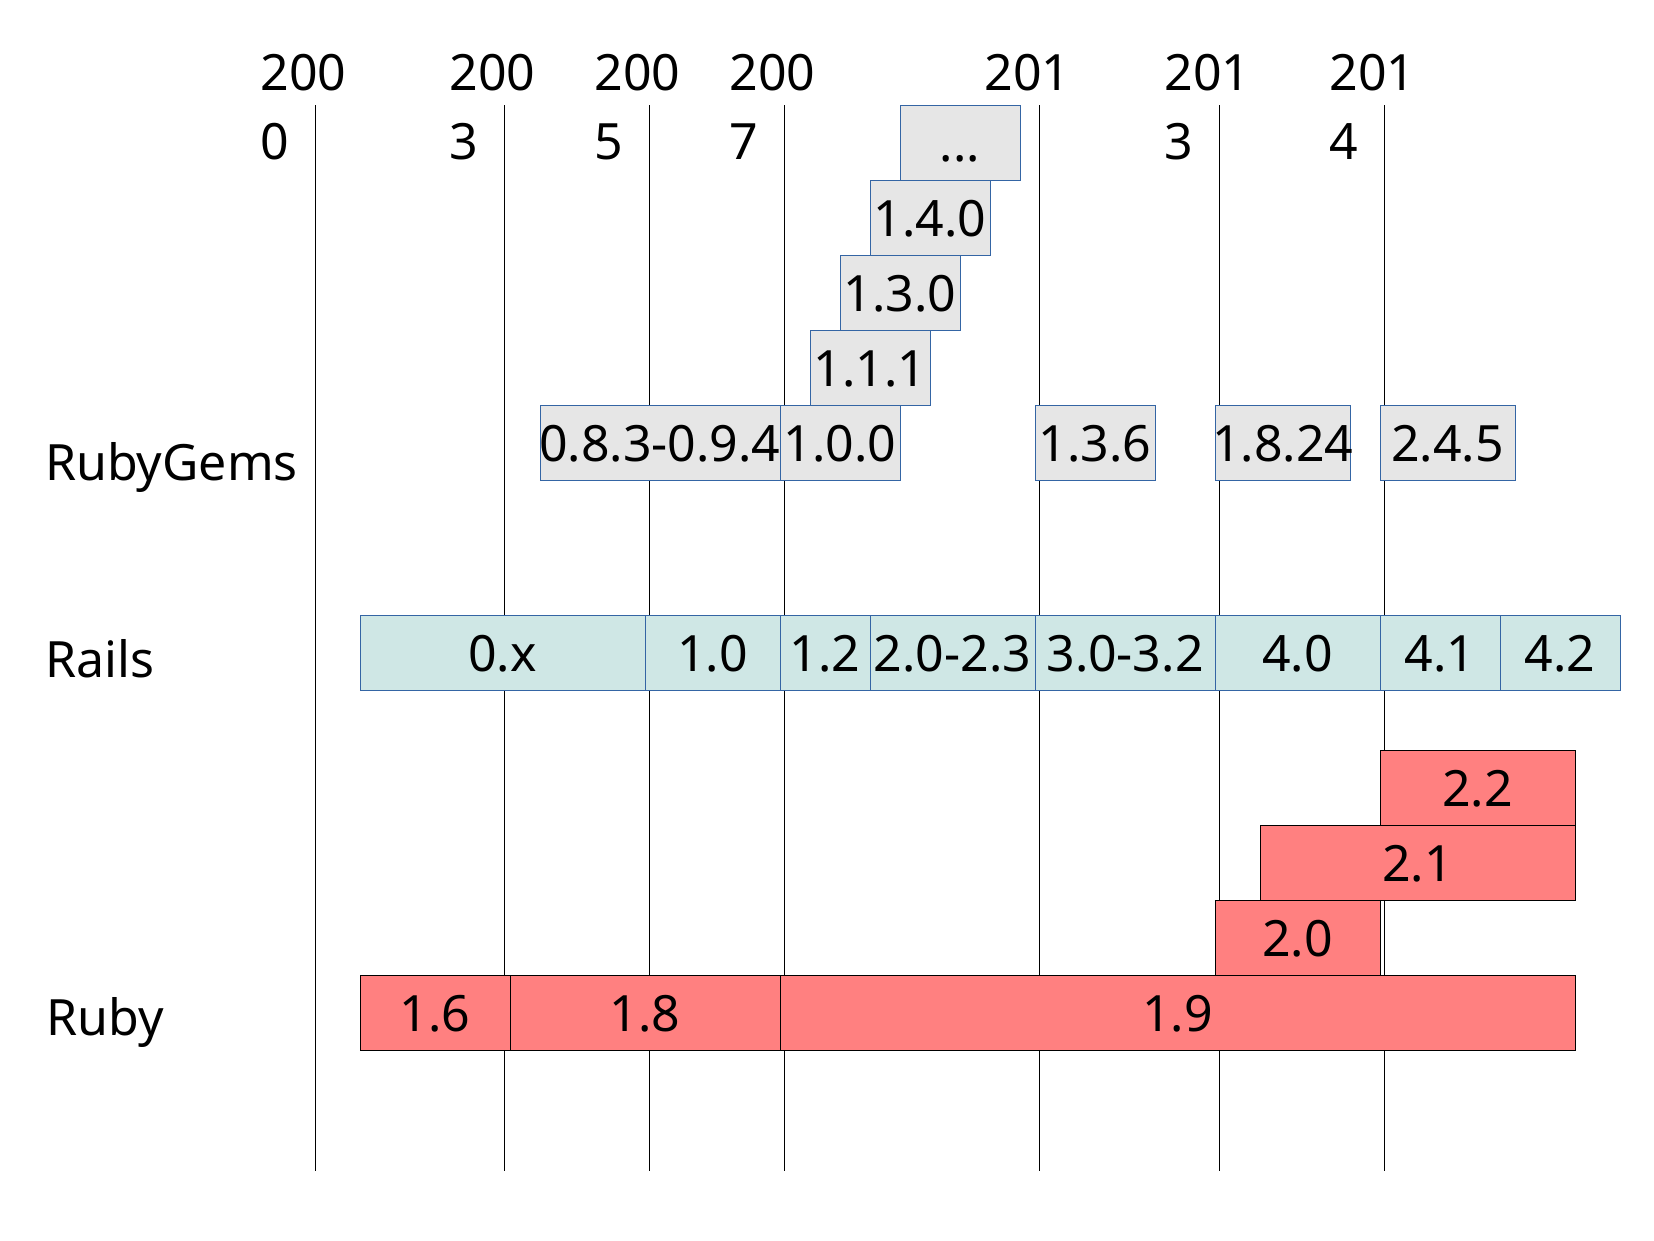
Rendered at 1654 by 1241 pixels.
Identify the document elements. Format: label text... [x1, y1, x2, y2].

text_box 2005 [580, 30, 721, 104]
text_box 2013 [1150, 30, 1291, 104]
text_box Ruby [31, 975, 331, 1049]
text_box 2.0 [1215, 900, 1381, 975]
text_box 1.2 [780, 615, 870, 691]
text_box 2.0-2.3 [870, 615, 1036, 691]
text_box 1.3.0 [840, 255, 961, 331]
text_box 1.1.1 [810, 330, 931, 406]
text_box ... [900, 105, 1021, 181]
text_box 2.2 [1380, 750, 1576, 826]
text_box 1.9 [780, 975, 1576, 1051]
text_box 2.4.5 [1380, 405, 1516, 481]
text_box 1.6 [360, 975, 510, 1051]
text_box 2014 [1315, 30, 1456, 104]
text_box 3.0-3.2 [1036, 615, 1215, 691]
text_box 1.3.6 [1035, 405, 1156, 481]
text_box 1.0 [645, 615, 780, 691]
text_box 1.4.0 [870, 180, 991, 256]
text_box Rails [30, 616, 330, 691]
text_box 2010 [970, 30, 1111, 104]
text_box 1.8.24 [1215, 405, 1351, 481]
text_box 1.0.0 [780, 405, 901, 481]
text_box 1.8.24 [1330, 431, 1342, 449]
text_box 0.8.3-0.9.4 [540, 405, 780, 481]
text_box 4.2 [1500, 615, 1621, 691]
text_box 2000 [245, 30, 386, 104]
text_box 2007 [721, 30, 856, 104]
text_box 1.8 [510, 975, 780, 1051]
text_box 0.x [360, 615, 645, 691]
text_box 2.1 [1260, 825, 1576, 901]
text_box 2003 [435, 30, 575, 104]
text_box 4.0 [1215, 615, 1381, 691]
text_box 4.1 [1381, 615, 1500, 691]
text_box RubyGems [30, 420, 330, 496]
